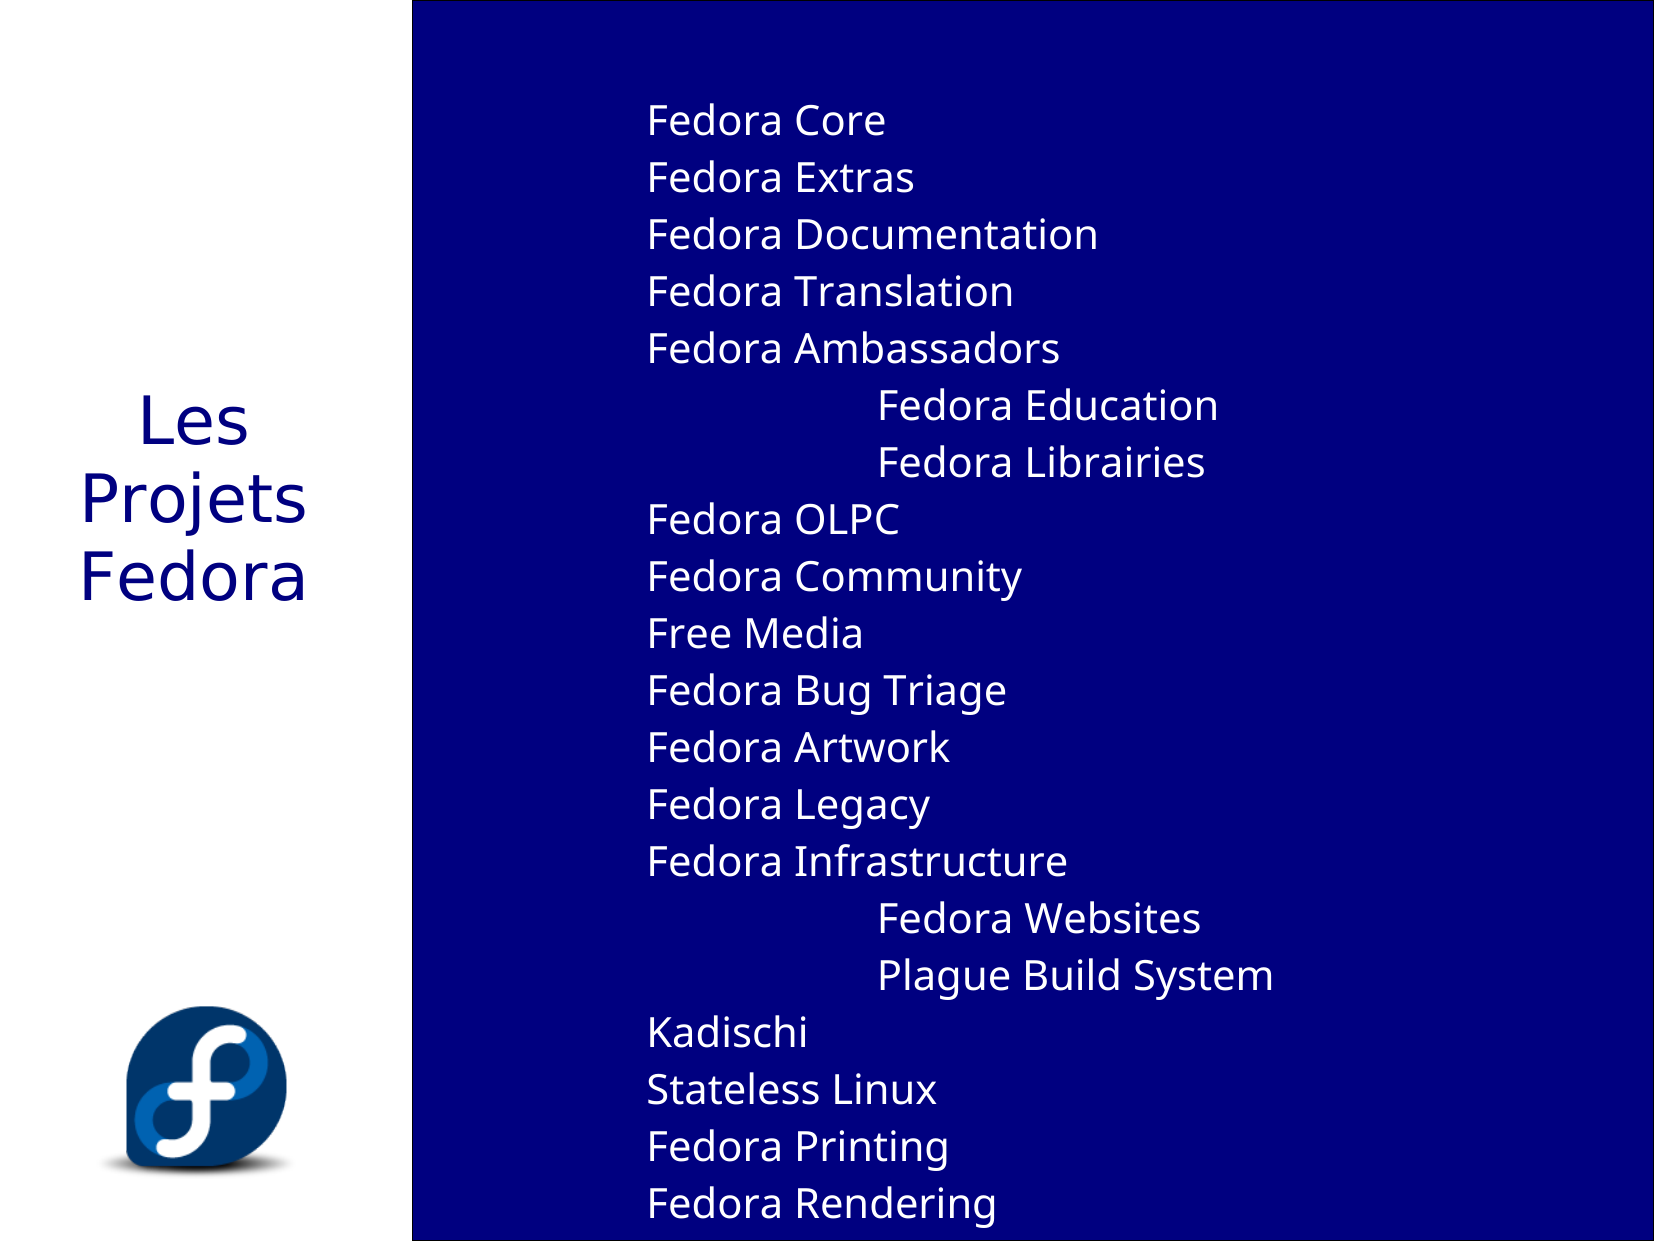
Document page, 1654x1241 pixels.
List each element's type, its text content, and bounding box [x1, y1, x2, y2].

picture [93, 1005, 301, 1179]
text_box Les Projets Fedora [50, 382, 338, 616]
text_box Fedora Core Fedora Extras Fedora Documentation Fedora Translation Fedora Ambassadors Fedora Education Fedora Librairies Fedora OLPC Fedora Community Free Media Fedora Bug Triage Fedora Artwork Fedora Legacy Fedora Infrastructure Fedora Websites Plague Build System Kadischi Stateless Linux Fedora Printing Fedora Rendering [628, 90, 1491, 1101]
